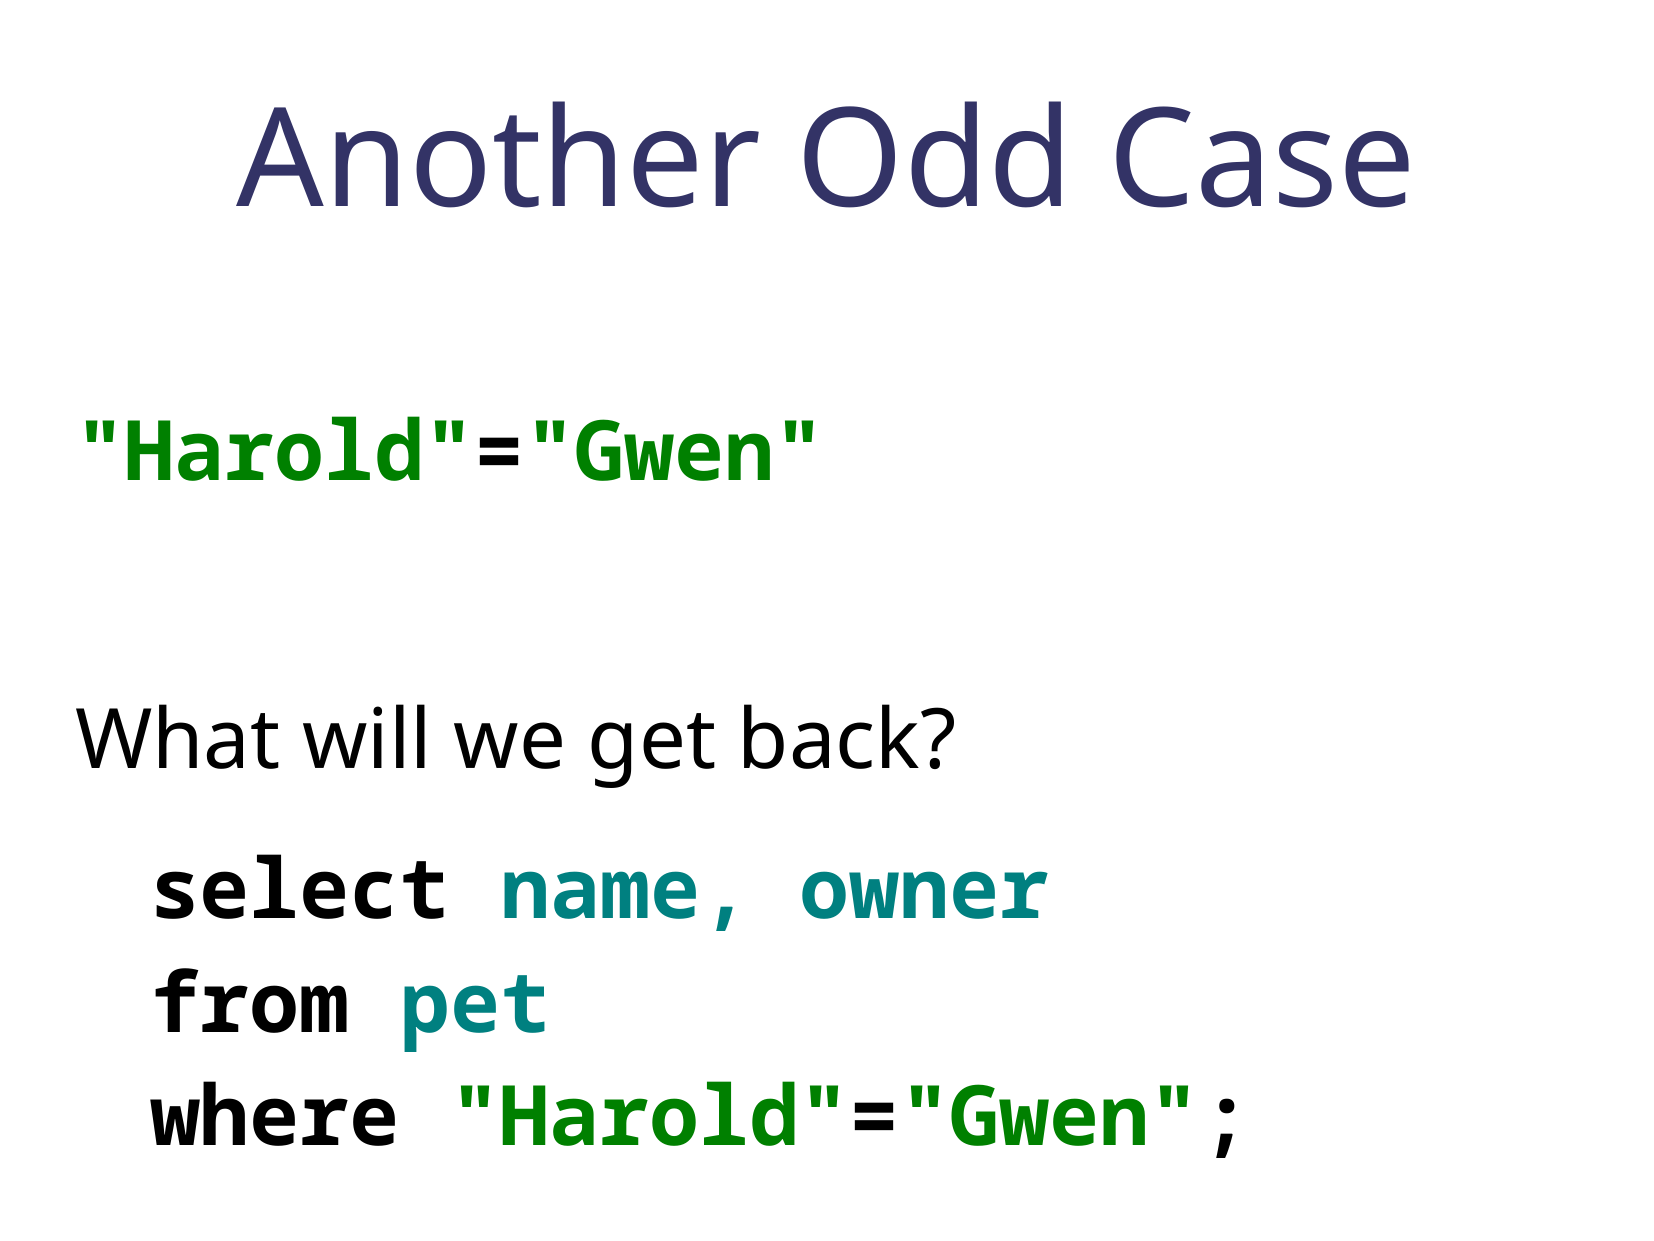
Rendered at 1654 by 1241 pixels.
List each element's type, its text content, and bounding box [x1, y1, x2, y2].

title Another Odd Case [0, 56, 1654, 250]
subtitle "Harold"="Gwen" [75, 295, 1654, 488]
text_box select name, owner from pet where "Harold"="Gwen"; [150, 855, 1560, 1144]
text_box What will we get back? [75, 679, 1654, 795]
